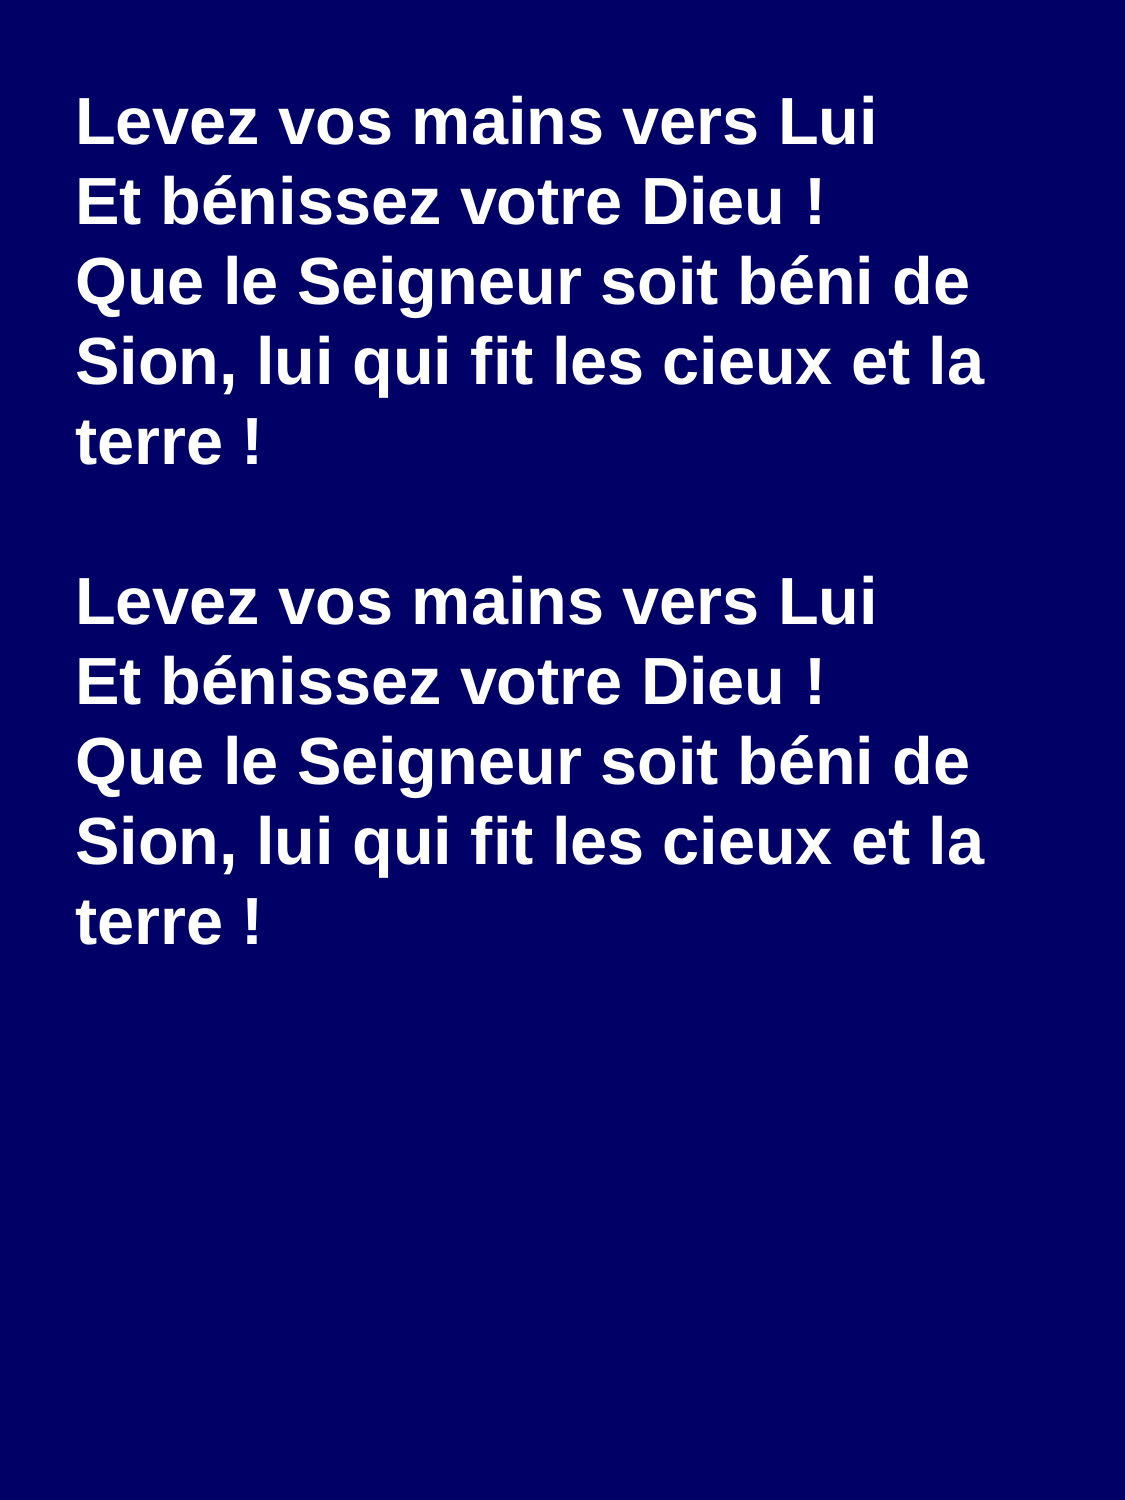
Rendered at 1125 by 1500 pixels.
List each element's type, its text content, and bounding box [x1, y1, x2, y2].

text_box Levez vos mains vers Lui Et bénissez votre Dieu ! Que le Seigneur soit béni de Sion, lui qui fit les cieux et la terre ! Levez vos mains vers Lui Et bénissez votre Dieu ! Que le Seigneur soit béni de Sion, lui qui fit les cieux et la terre ! [60, 70, 1125, 1430]
